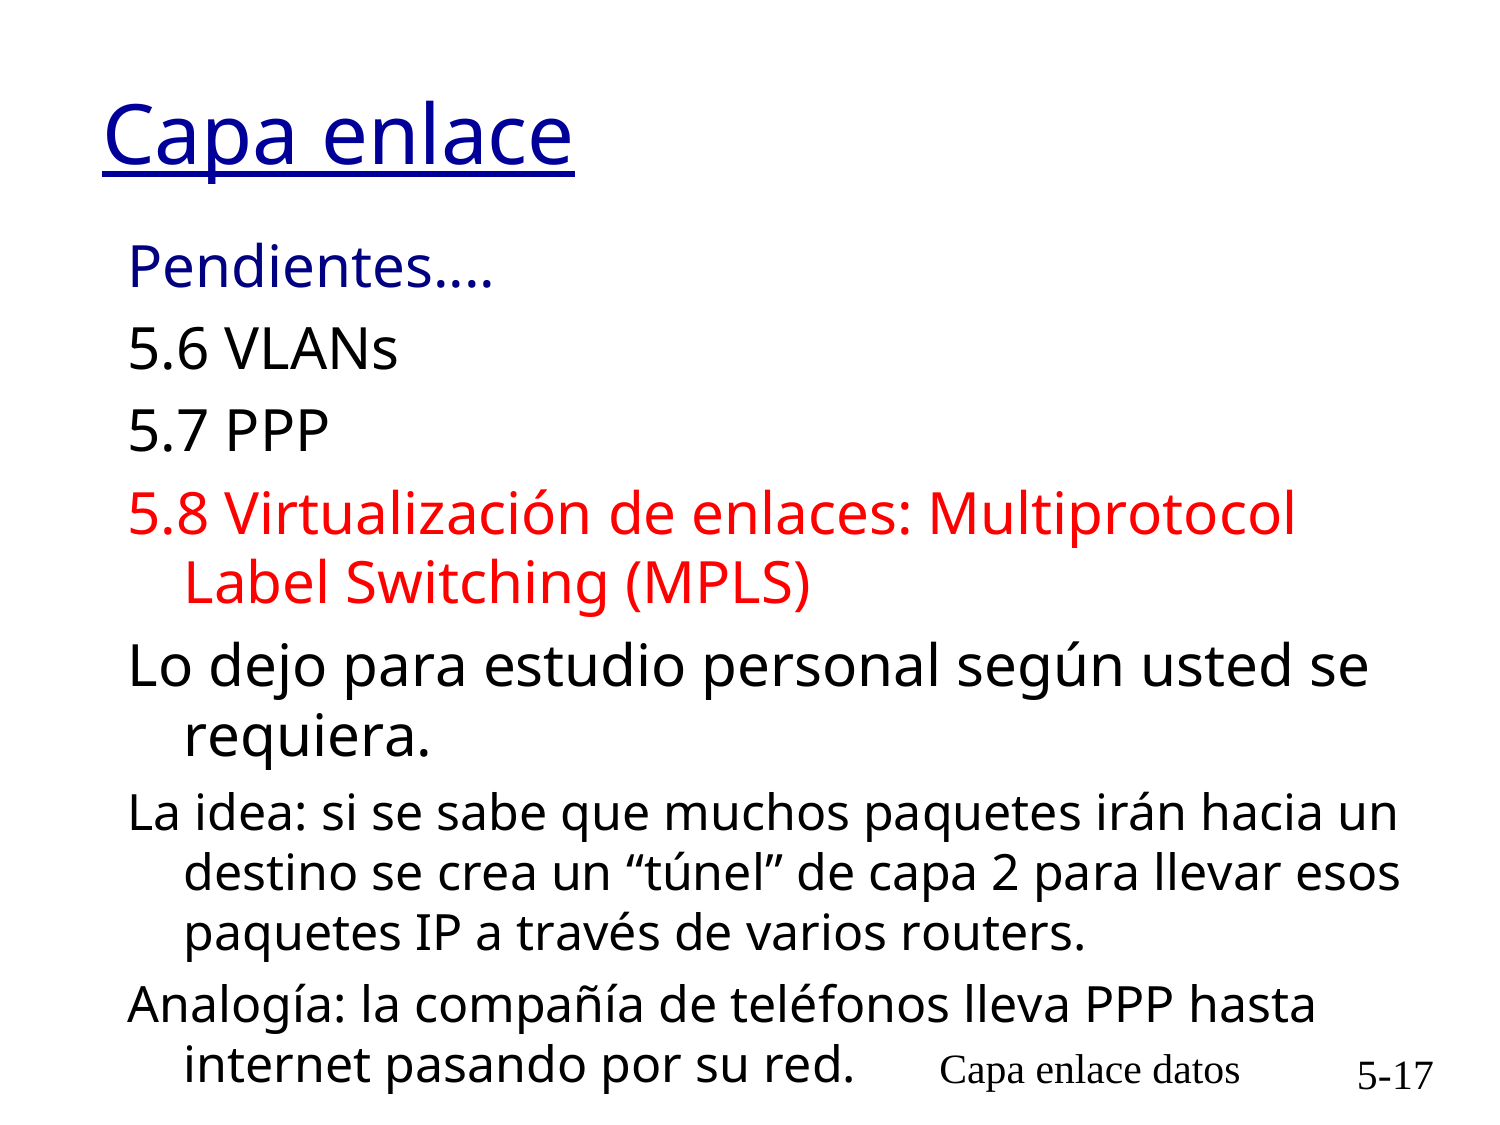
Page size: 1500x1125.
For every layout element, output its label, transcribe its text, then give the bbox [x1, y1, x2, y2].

list Pendientes.... 5.6 VLANs 5.7 PPP 5.8 Virtualización de enlaces: Multiprotocol Label Switching (MPLS) Lo dejo para estudio personal según usted se requiera. La idea: si se sabe que muchos paquetes irán hacia un destino se crea un “túnel” de capa 2 para llevar esos paquetes IP a través de varios routers. Analogía: la compañía de teléfonos lleva PPP hasta internet pasando por su red. [112, 221, 1468, 1102]
title Capa enlace [87, 37, 1363, 225]
